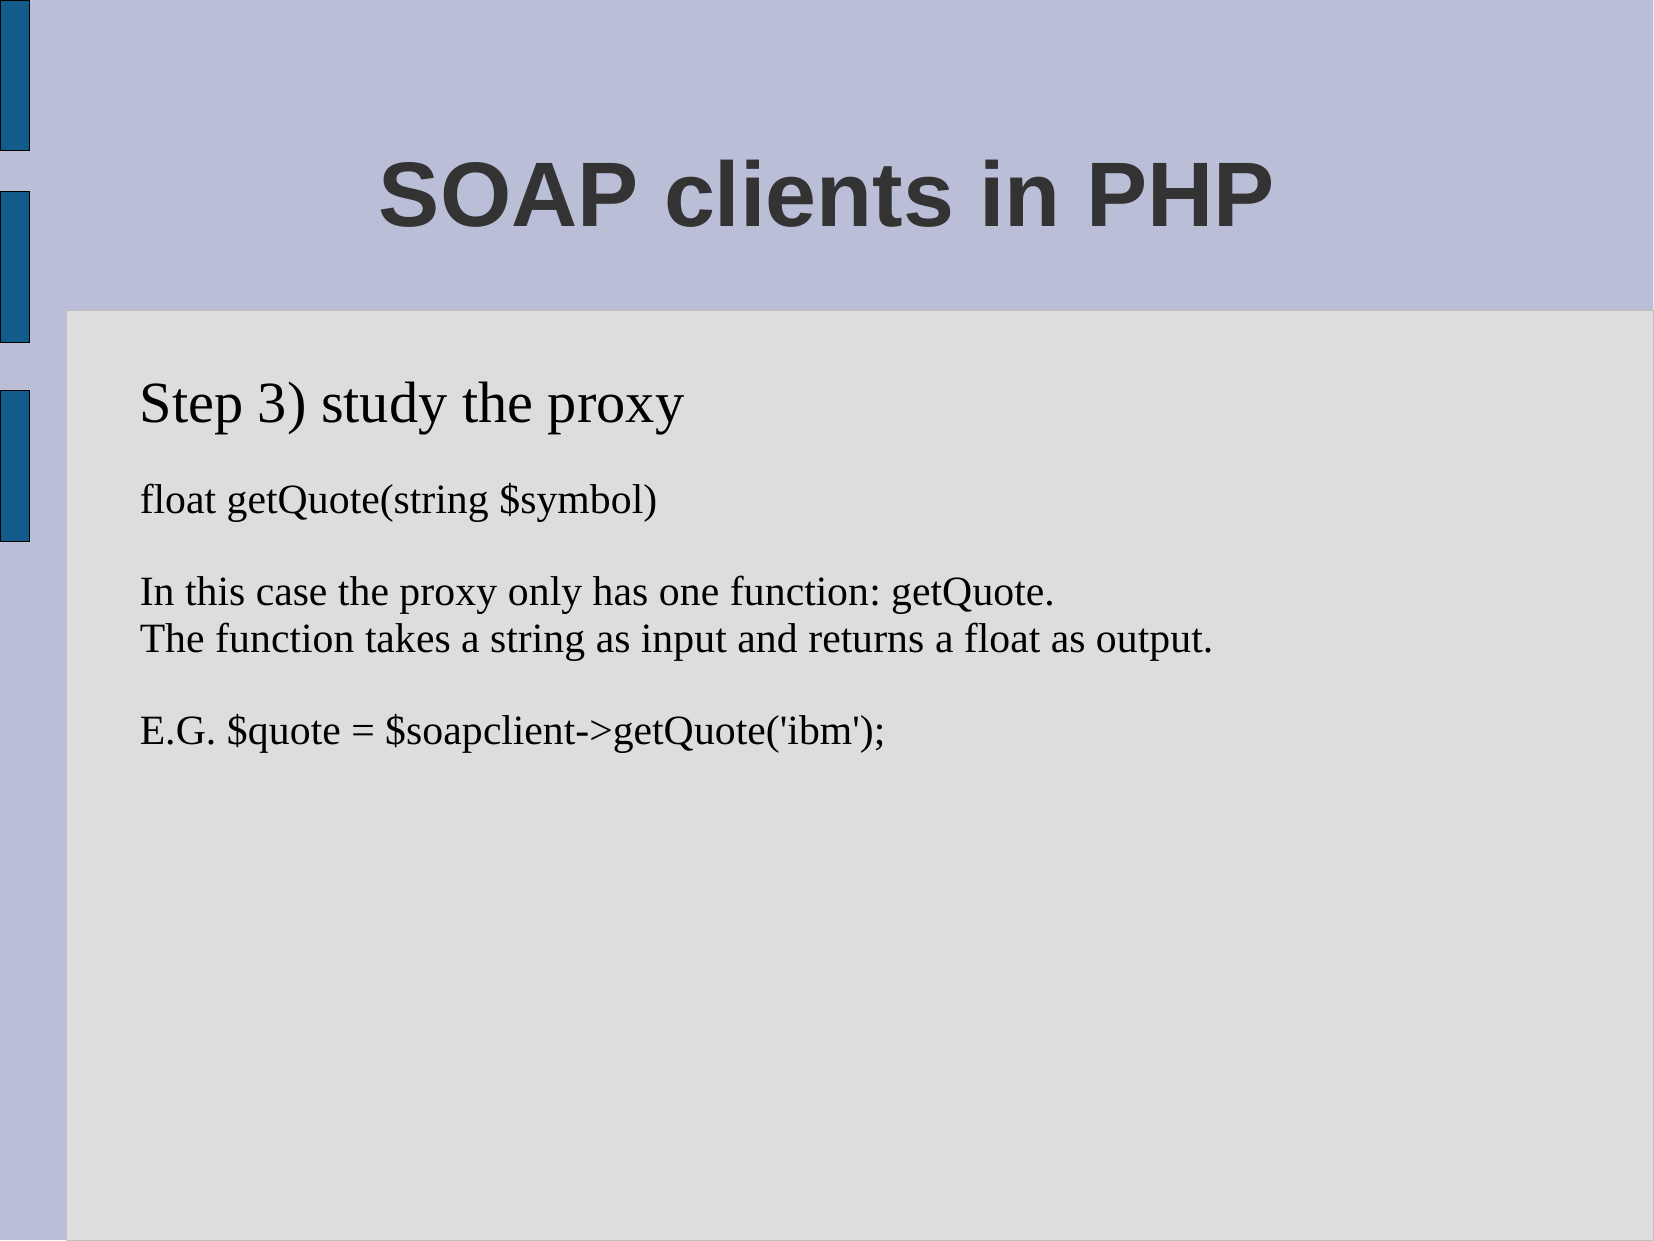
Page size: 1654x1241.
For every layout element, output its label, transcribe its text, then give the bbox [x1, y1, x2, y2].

text_box Step 3) study the proxy float getQuote(string $symbol) In this case the proxy only has one function: getQuote. The function takes a string as input and returns a float as output. E.G. $quote = $soapclient->getQuote('ibm'); [139, 370, 1604, 1224]
title SOAP clients in PHP [121, 91, 1534, 299]
